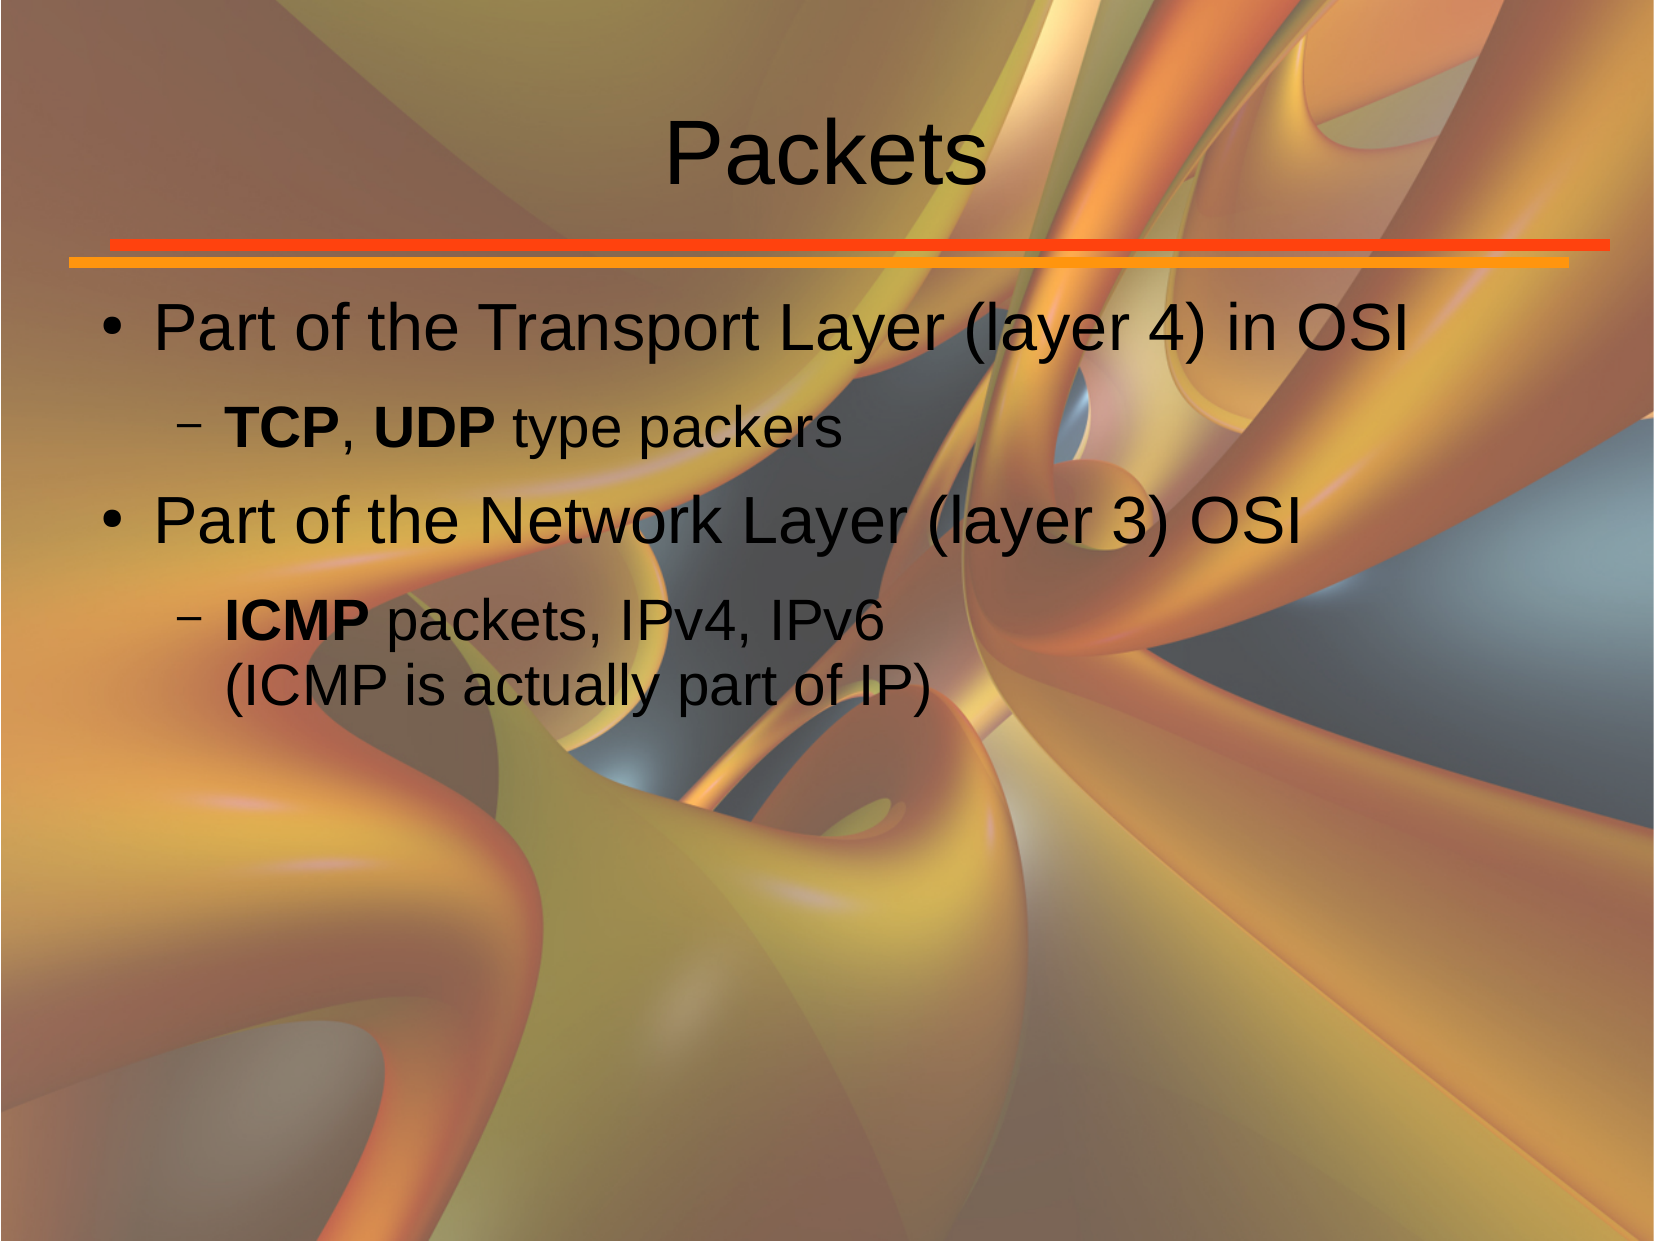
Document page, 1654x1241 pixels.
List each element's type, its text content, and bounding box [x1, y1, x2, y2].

title Packets [82, 49, 1571, 257]
list Part of the Transport Layer (layer 4) in OSI TCP, UDP type packers Part of the Network Layer (layer 3) OSI ICMP packets, IPv4, IPv6 (ICMP is actually part of IP) [82, 290, 1571, 1094]
